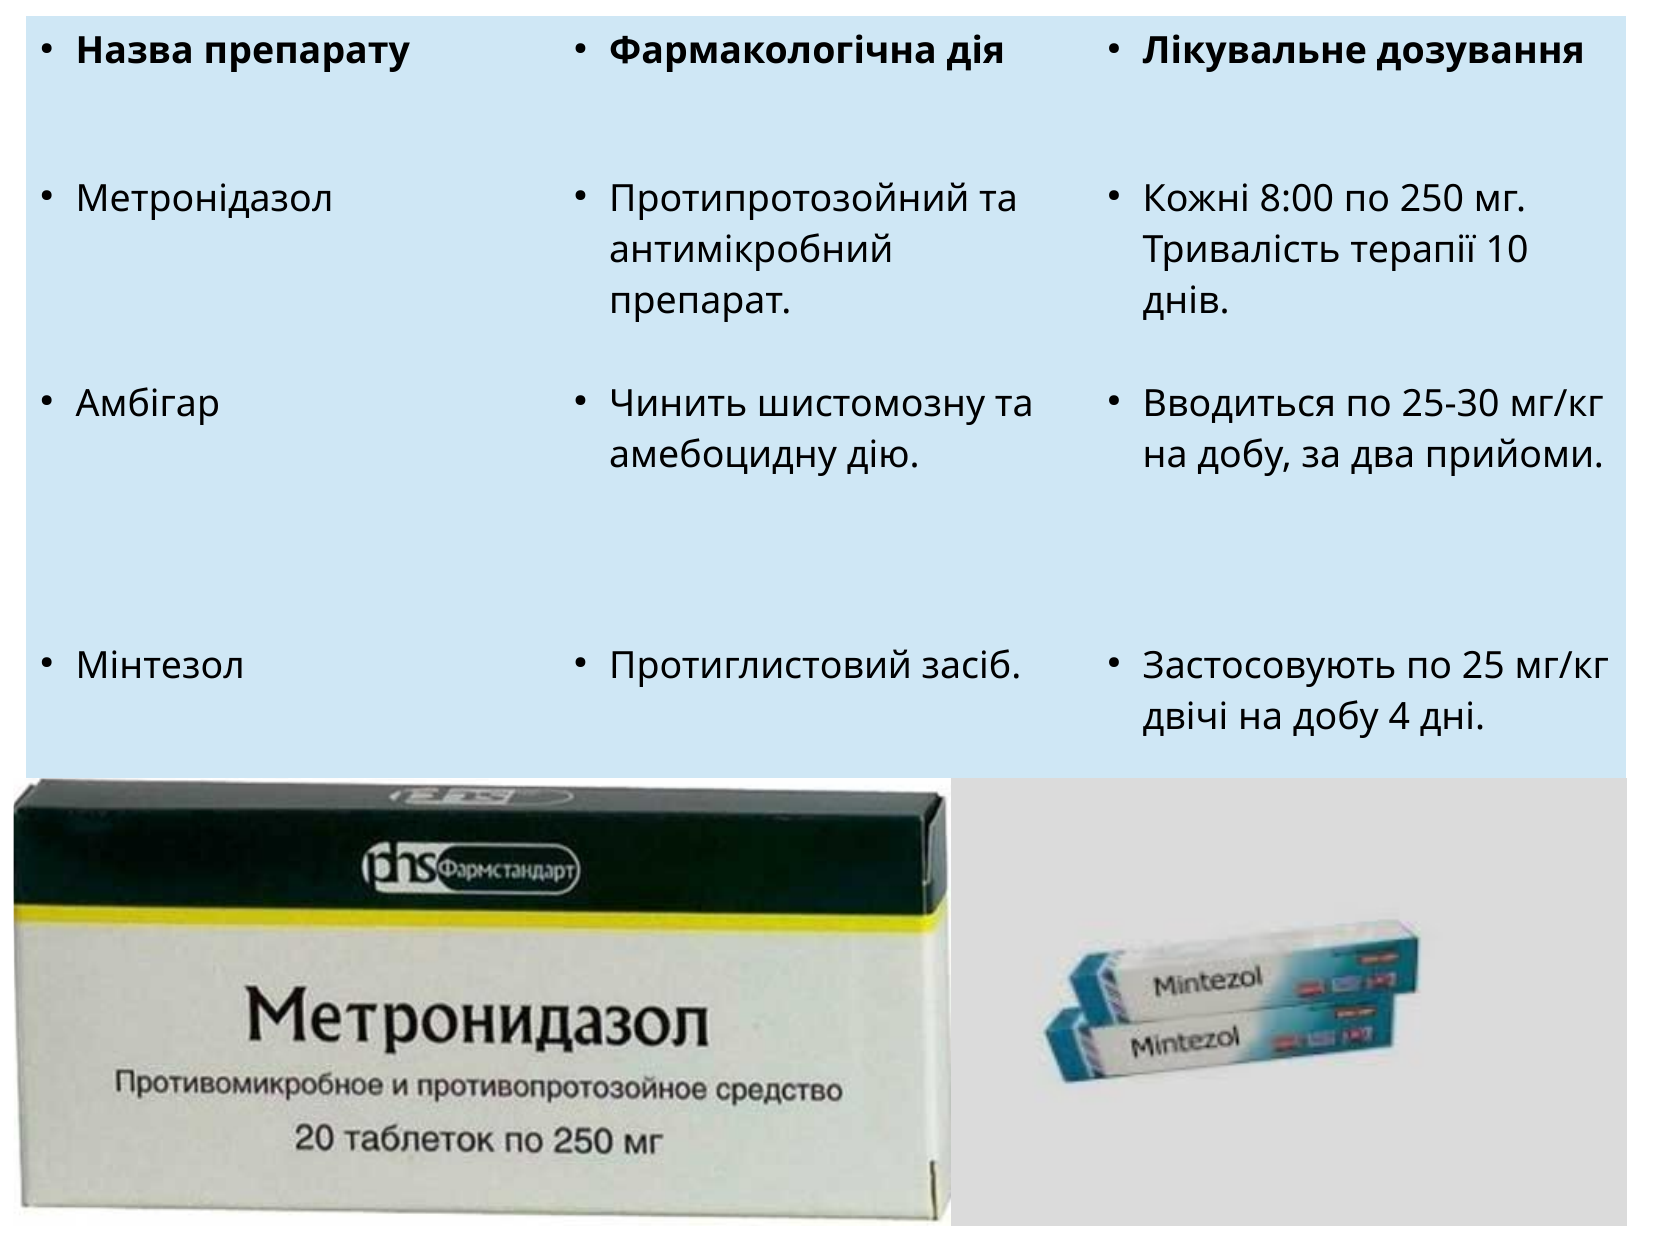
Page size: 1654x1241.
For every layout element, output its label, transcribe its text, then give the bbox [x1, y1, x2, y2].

picture [13, 778, 1627, 1226]
table_cell Вводиться по 25-30 мг/кг на добу, за два прийоми. [1093, 369, 1626, 631]
table_cell Застосовують по 25 мг/кг двічі на добу 4 дні. [1093, 631, 1626, 778]
table_header Назва препарату [26, 16, 559, 164]
table_cell Метронідазол [26, 164, 559, 369]
table_header Лікувальне дозування [1093, 16, 1626, 164]
table_header Фармакологічна дія [559, 16, 1093, 164]
table_cell Амбігар [26, 369, 559, 631]
table_cell Кожні 8:00 по 250 мг. Тривалість терапії 10 днів. [1093, 164, 1626, 369]
table_cell Мінтезол [26, 631, 559, 778]
table_cell Протиглистовий засіб. [559, 631, 1093, 778]
table_cell Чинить шистомозну та амебоцидну дію. [559, 369, 1093, 631]
table_cell Протипротозойний та антимікробний препарат. [559, 164, 1093, 369]
